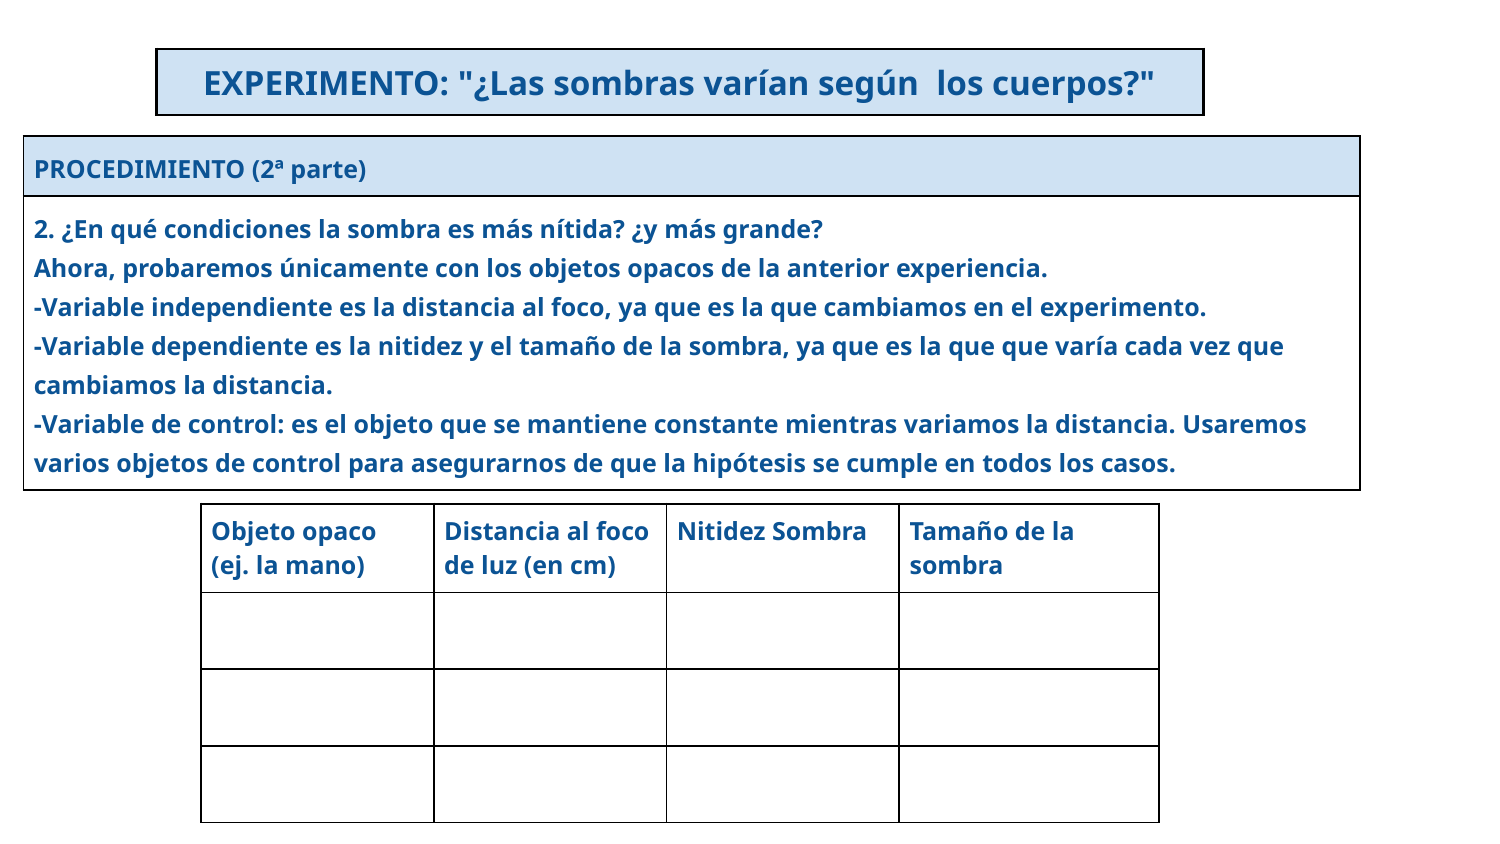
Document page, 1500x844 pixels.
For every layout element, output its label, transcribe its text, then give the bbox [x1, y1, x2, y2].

table_cell 2. ¿En qué condiciones la sombra es más nítida? ¿y más grande? Ahora, probaremos únicamente con los objetos opacos de la anterior experiencia. -Variable independiente es la distancia al foco, ya que es la que cambiamos en el experimento. -Variable dependiente es la nitidez y el tamaño de la sombra, ya que es la que que varía cada vez que cambiamos la distancia. -Variable de control: es el objeto que se mantiene constante mientras variamos la distancia. Usaremos varios objetos de control para asegurarnos de que la hipótesis se cumple en todos los casos. [24, 197, 1359, 489]
table_cell [435, 747, 666, 822]
table_cell [900, 670, 1158, 745]
table_cell [202, 747, 433, 822]
table_header PROCEDIMIENTO (2ª parte) [24, 137, 1359, 195]
table_cell [900, 747, 1158, 822]
table_cell [435, 593, 666, 668]
table_header Objeto opaco (ej. la mano) [202, 505, 433, 592]
table_header Distancia al foco de luz (en cm) [435, 505, 666, 592]
table_header EXPERIMENTO: "¿Las sombras varían según los cuerpos?" [158, 50, 1202, 114]
table_cell [900, 593, 1158, 668]
table_header Nitidez Sombra [667, 505, 898, 592]
table_cell [667, 747, 898, 822]
table_cell [202, 670, 433, 745]
table_cell [667, 593, 898, 668]
table_cell [667, 670, 898, 745]
table_header Tamaño de la sombra [900, 505, 1158, 592]
table_cell [435, 670, 666, 745]
table_cell [202, 593, 433, 668]
